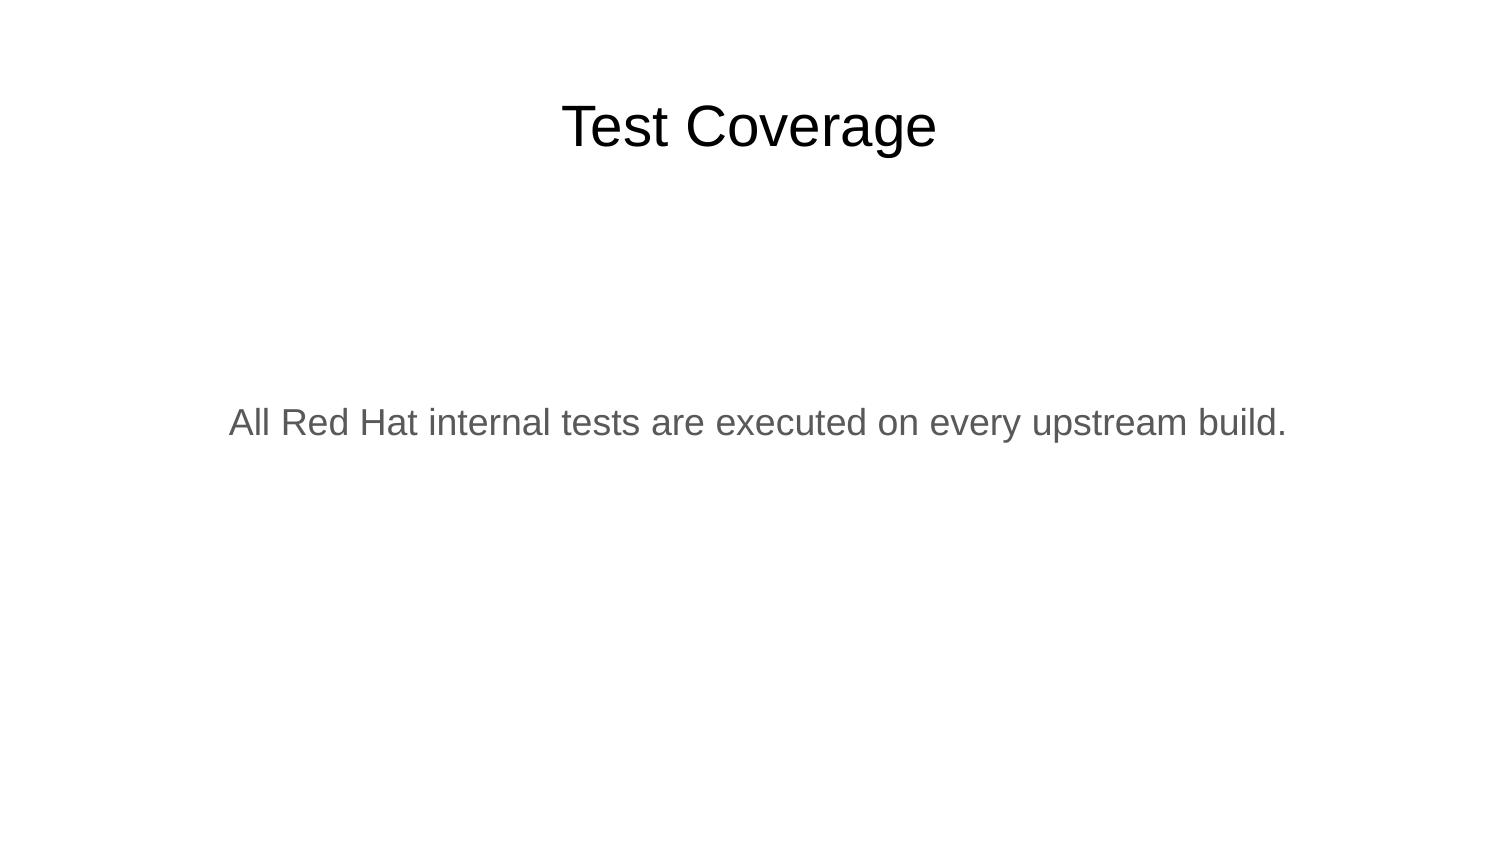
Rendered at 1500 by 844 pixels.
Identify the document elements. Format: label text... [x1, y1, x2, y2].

list All Red Hat internal tests are executed on every upstream build. [138, 376, 1457, 461]
title Test Coverage [51, 72, 1449, 167]
